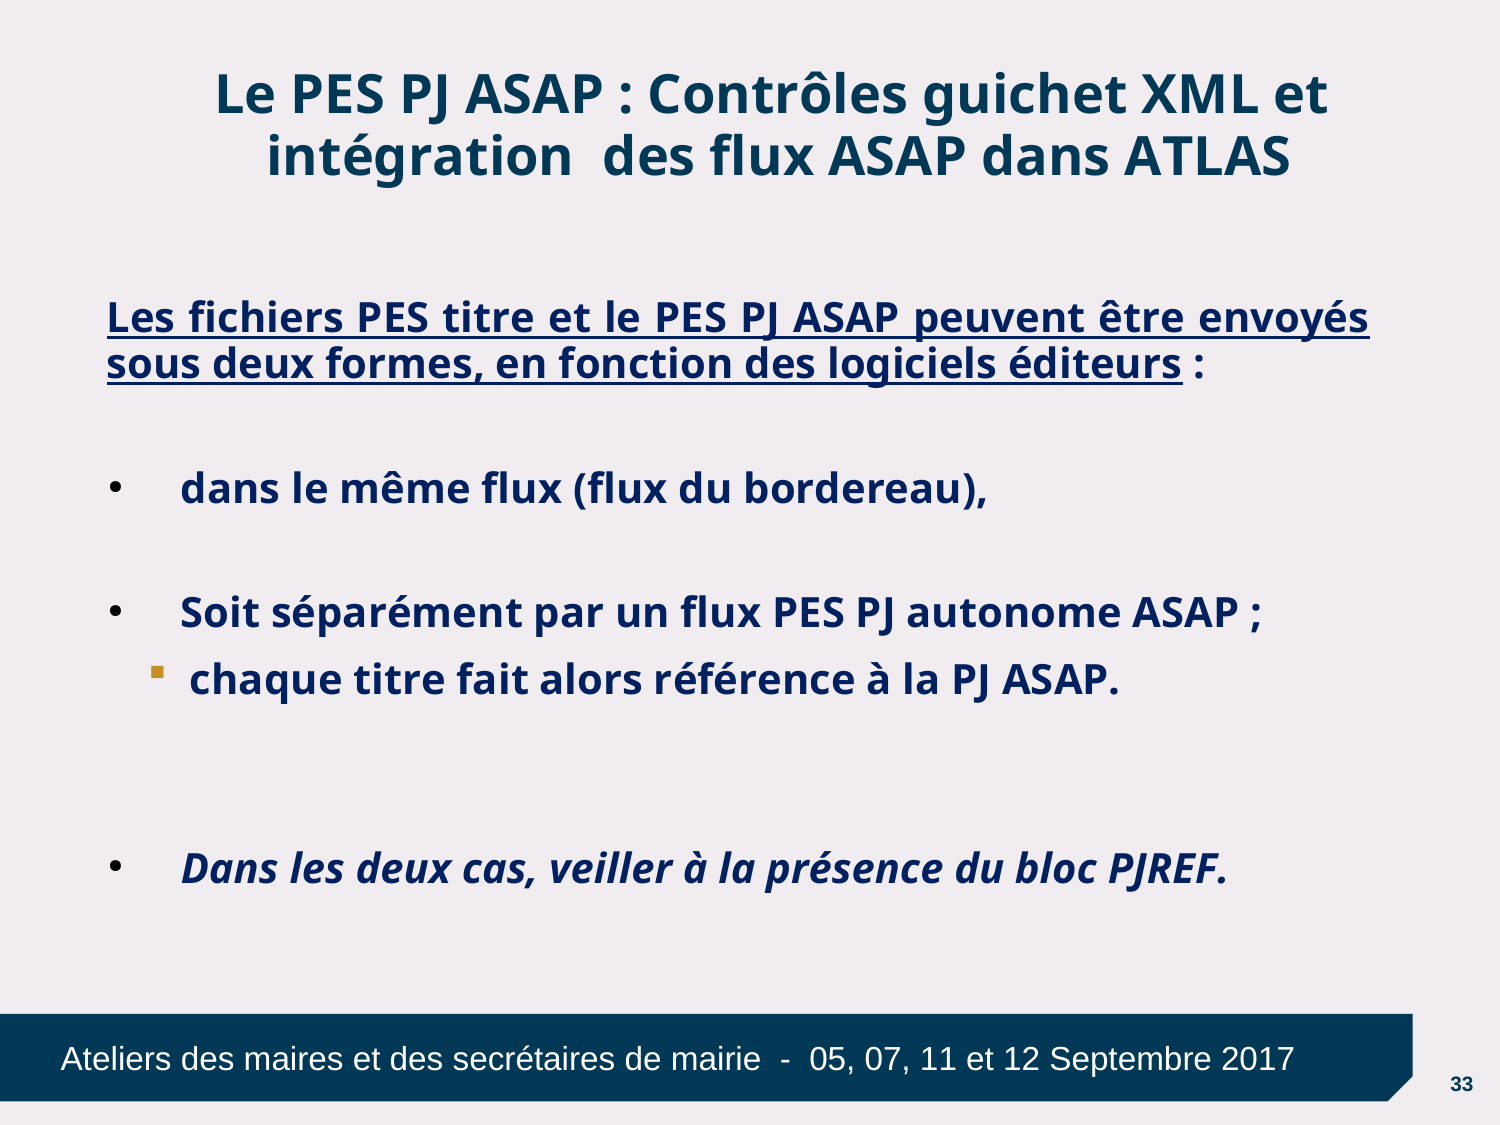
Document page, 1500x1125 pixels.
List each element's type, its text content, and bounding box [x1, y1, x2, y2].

title Le PES PJ ASAP : Contrôles guichet XML et intégration des flux ASAP dans ATLAS [106, 62, 1453, 190]
list Les fichiers PES titre et le PES PJ ASAP peuvent être envoyés sous deux formes, en fonction des logiciels éditeurs : dans le même flux (flux du bordereau), Soit séparément par un flux PES PJ autonome ASAP ; chaque titre fait alors référence à la PJ ASAP. Dans les deux cas, veiller à la présence du bloc PJREF. [59, 295, 1371, 969]
